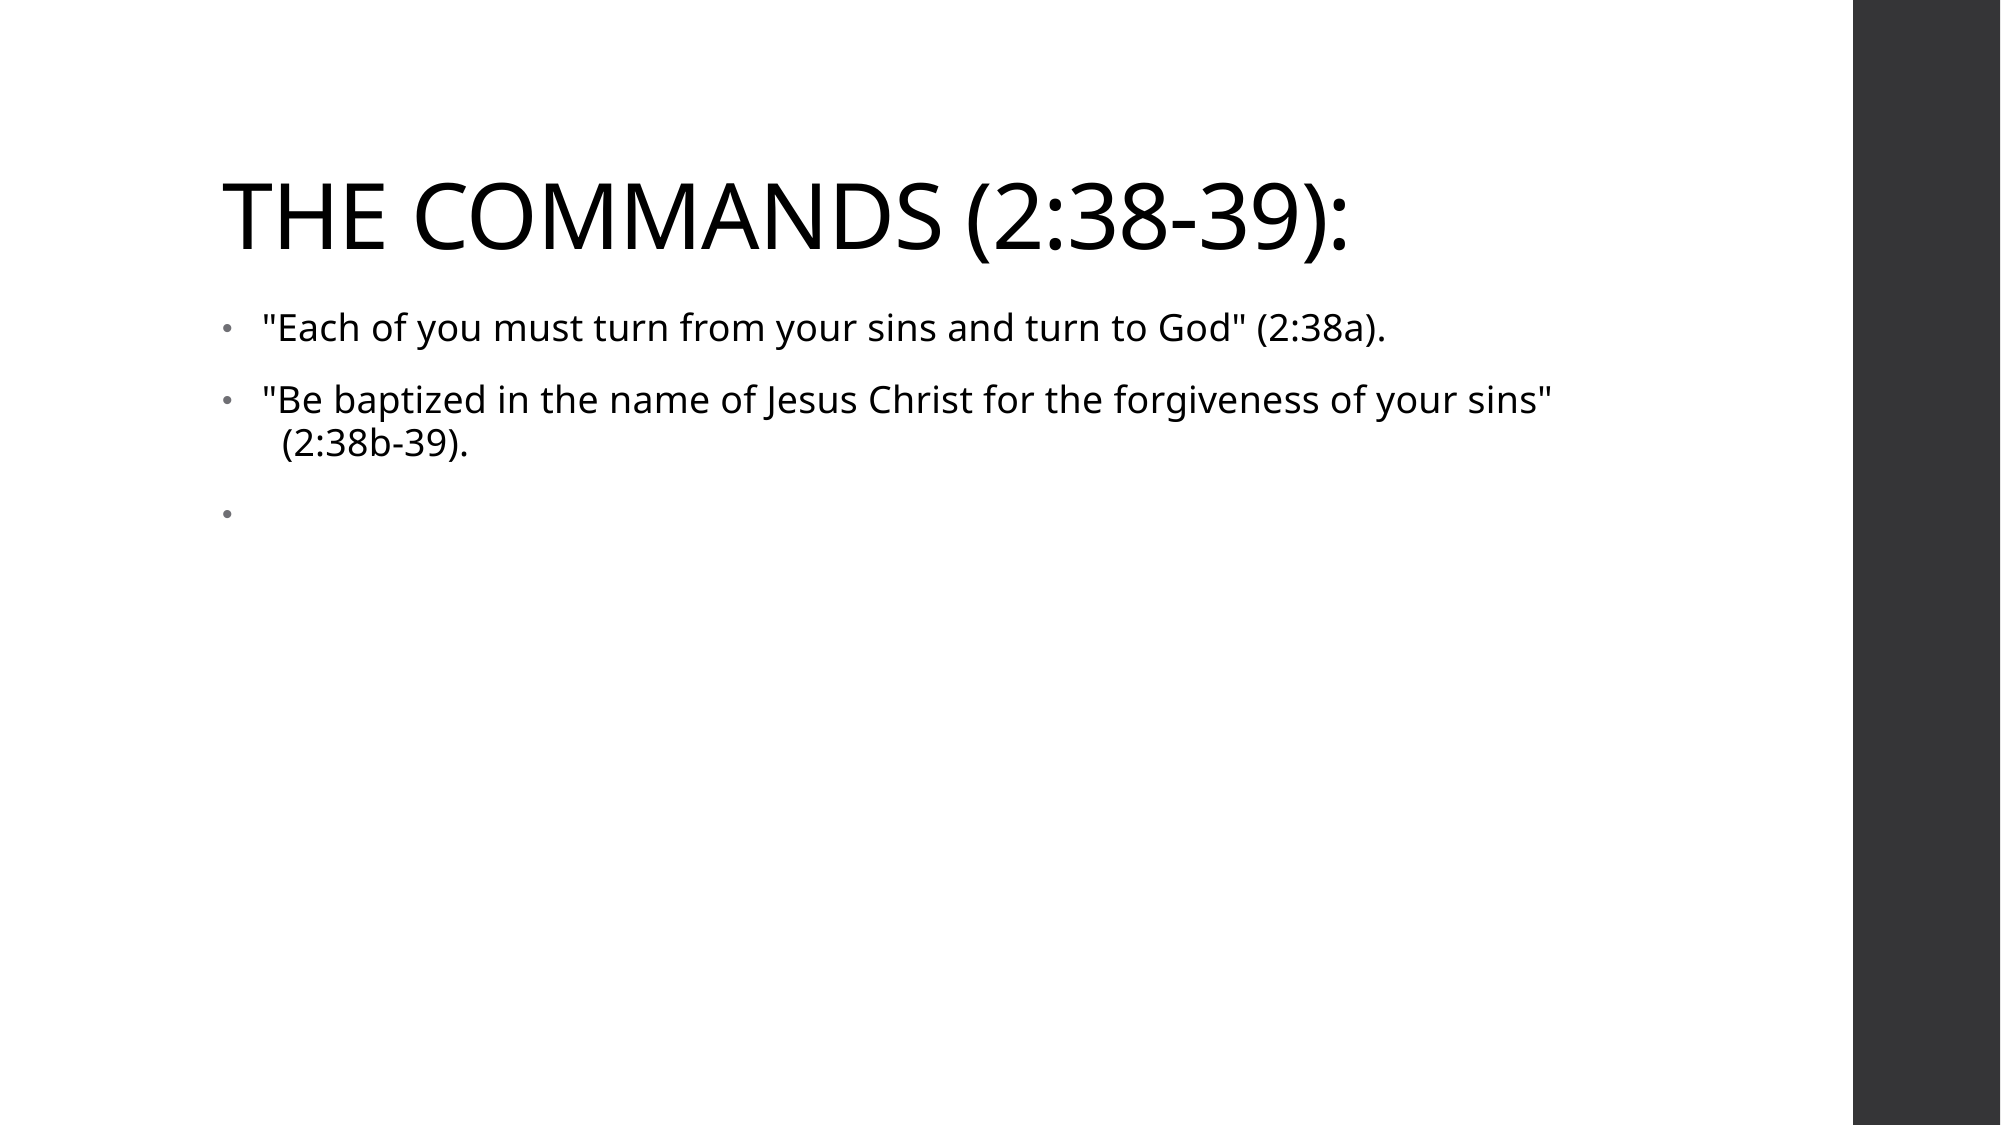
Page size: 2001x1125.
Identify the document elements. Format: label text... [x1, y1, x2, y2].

title THE COMMANDS (2:38-39): [206, 60, 1797, 278]
list "Each of you must turn from your sins and turn to God" (2:38a). "Be baptized in the name of Jesus Christ for the forgiveness of your sins" (2:38b-39). [206, 299, 1617, 1014]
